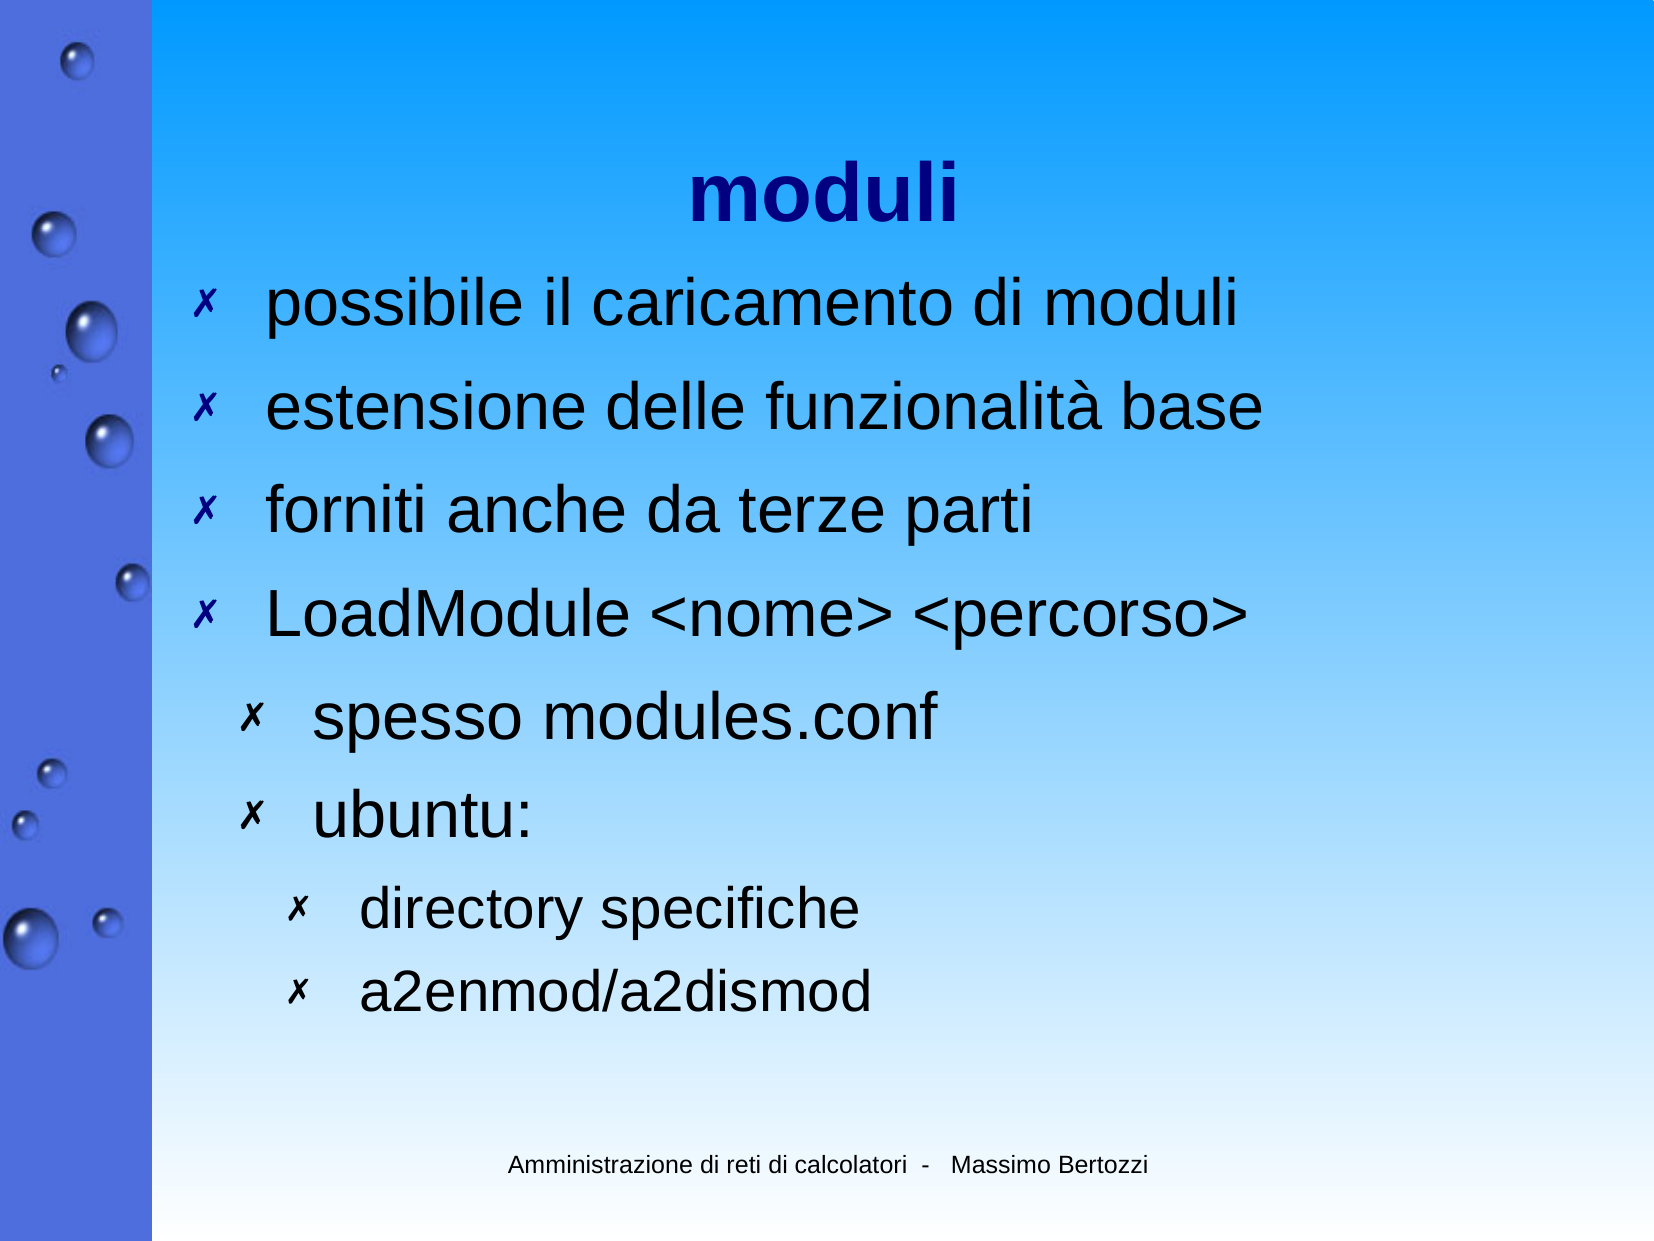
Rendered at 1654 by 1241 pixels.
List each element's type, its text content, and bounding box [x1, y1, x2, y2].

list possibile il caricamento di moduli estensione delle funzionalità base forniti anche da terze parti LoadModule <nome> <percorso> spesso modules.conf ubuntu: directory specifiche a2enmod/a2dismod [182, 265, 1595, 1048]
picture [0, 0, 152, 1241]
title moduli [118, 88, 1531, 296]
